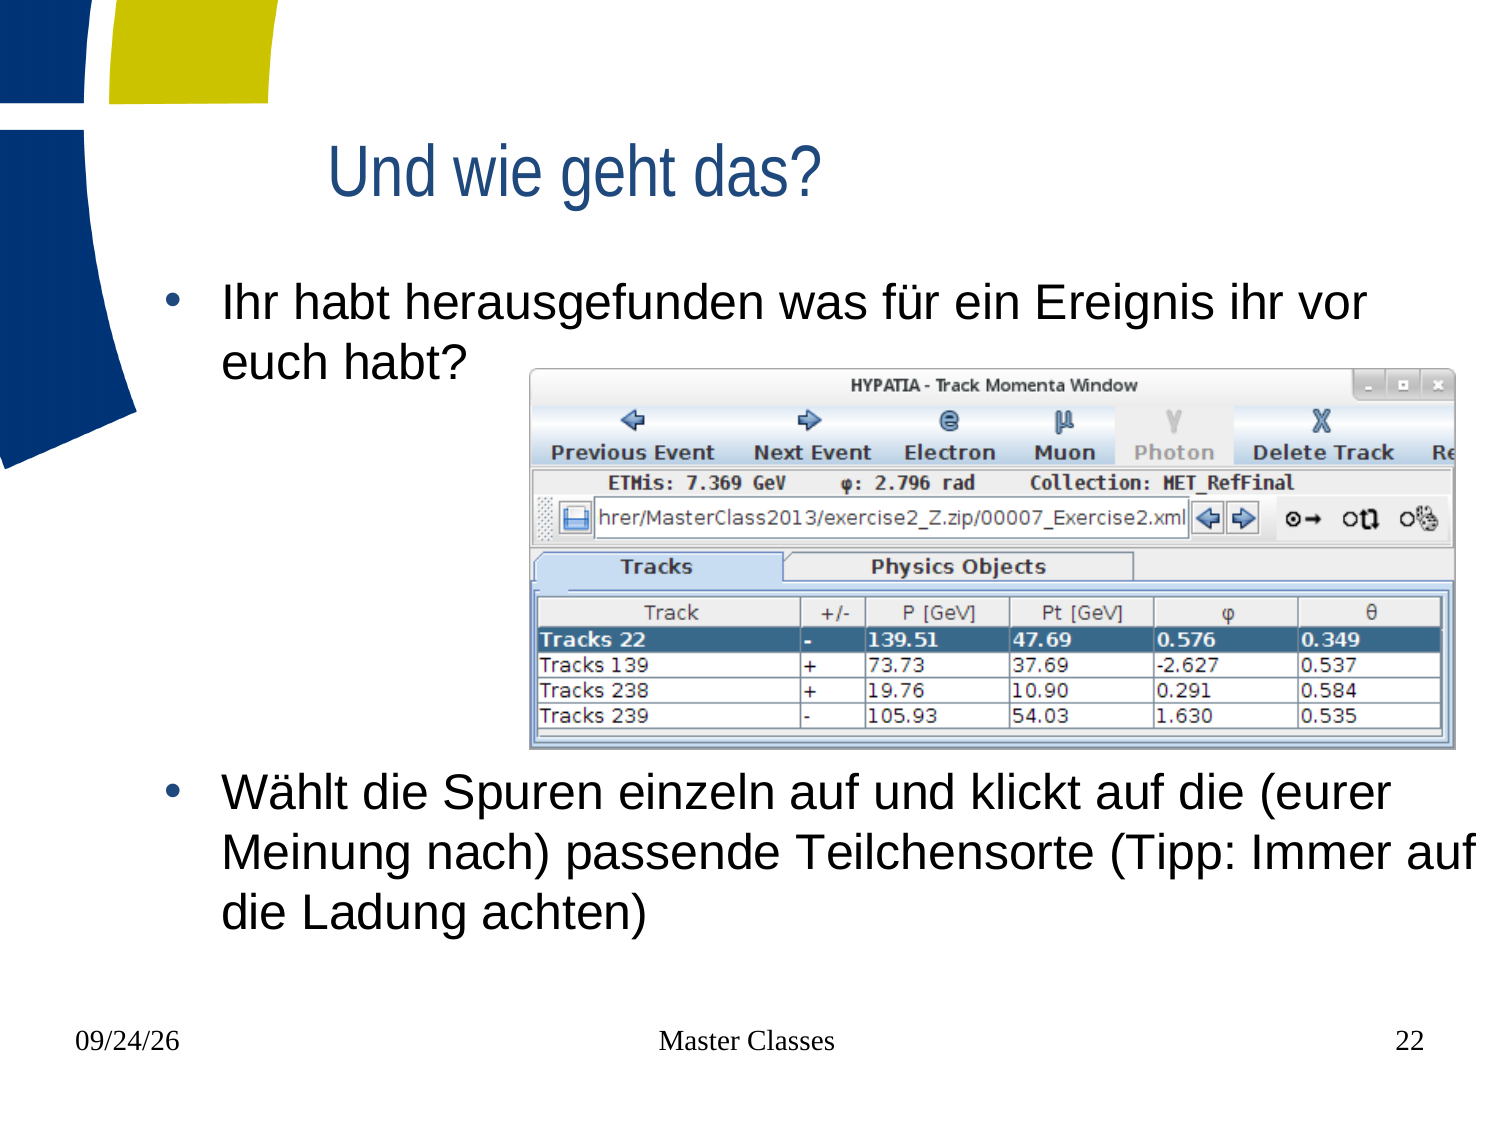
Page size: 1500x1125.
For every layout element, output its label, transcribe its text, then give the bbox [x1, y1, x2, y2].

title Und wie geht das? [312, 101, 1400, 233]
picture [0, 0, 1500, 1125]
picture [529, 368, 1456, 751]
text_box Ihr habt herausgefunden was für ein Ereignis ihr vor euch habt? Wählt die Spuren einzeln auf und klickt auf die (eurer Meinung nach) passende Teilchensorte (Tipp: Immer auf die Ladung achten) [150, 262, 1500, 980]
